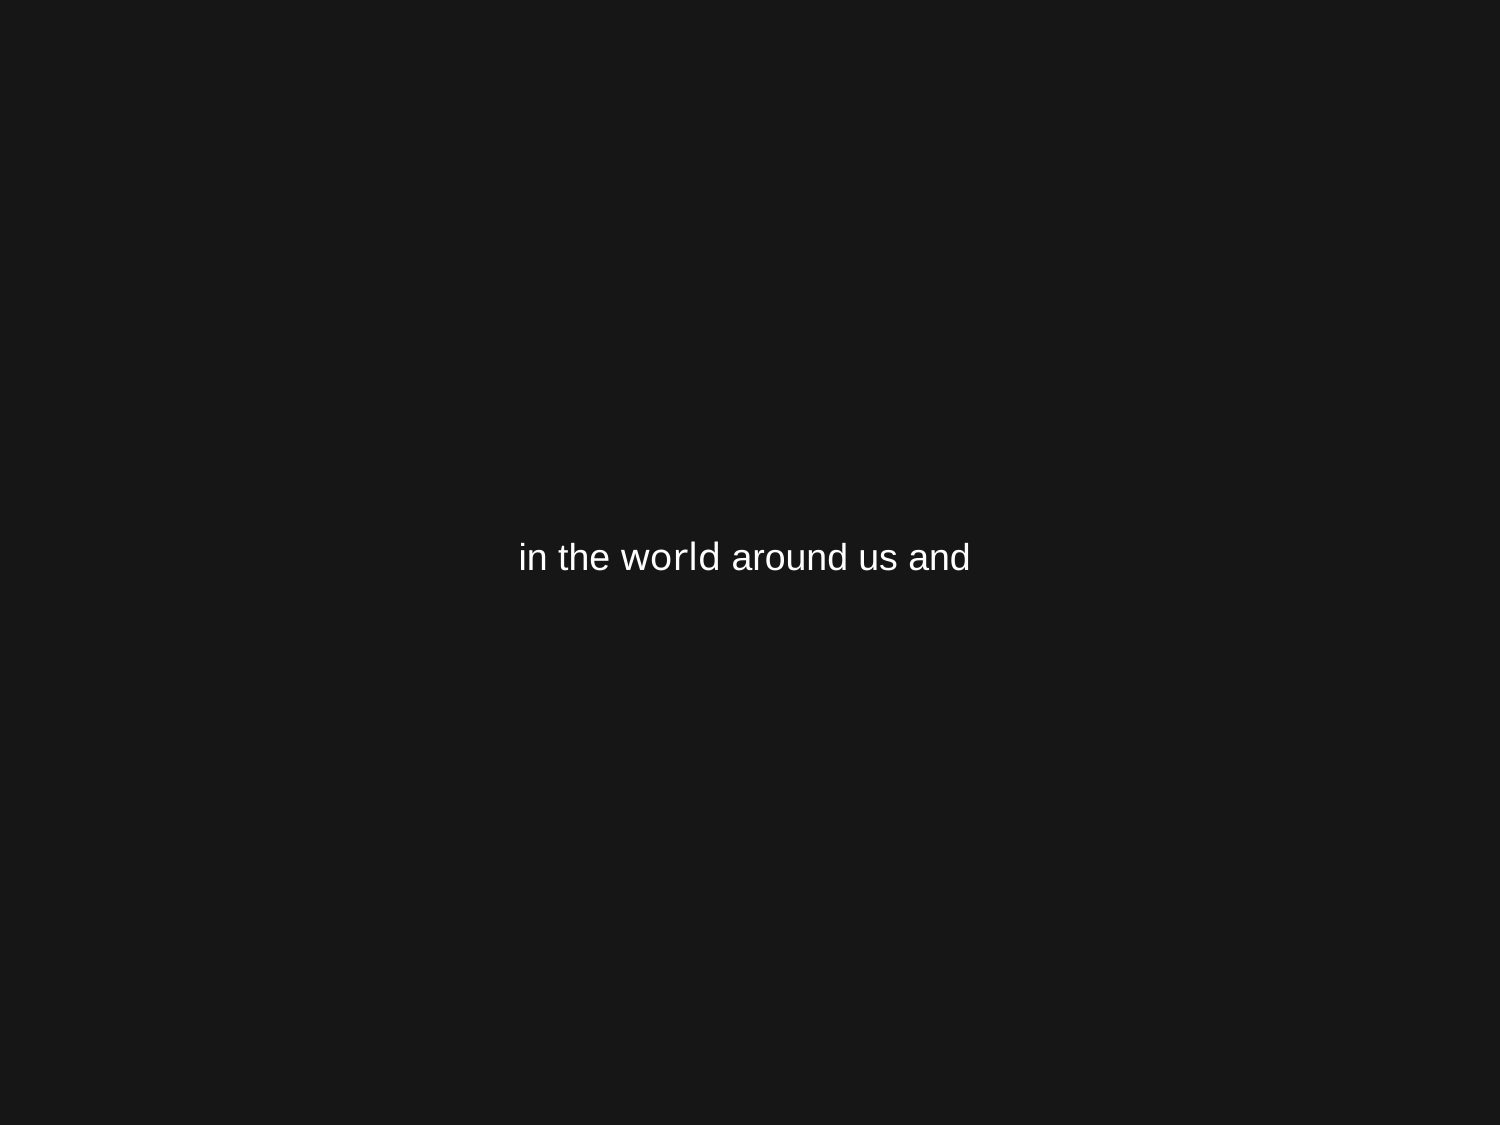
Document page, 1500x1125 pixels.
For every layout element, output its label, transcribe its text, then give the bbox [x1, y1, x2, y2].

text_box in the world around us and [0, 524, 1500, 586]
